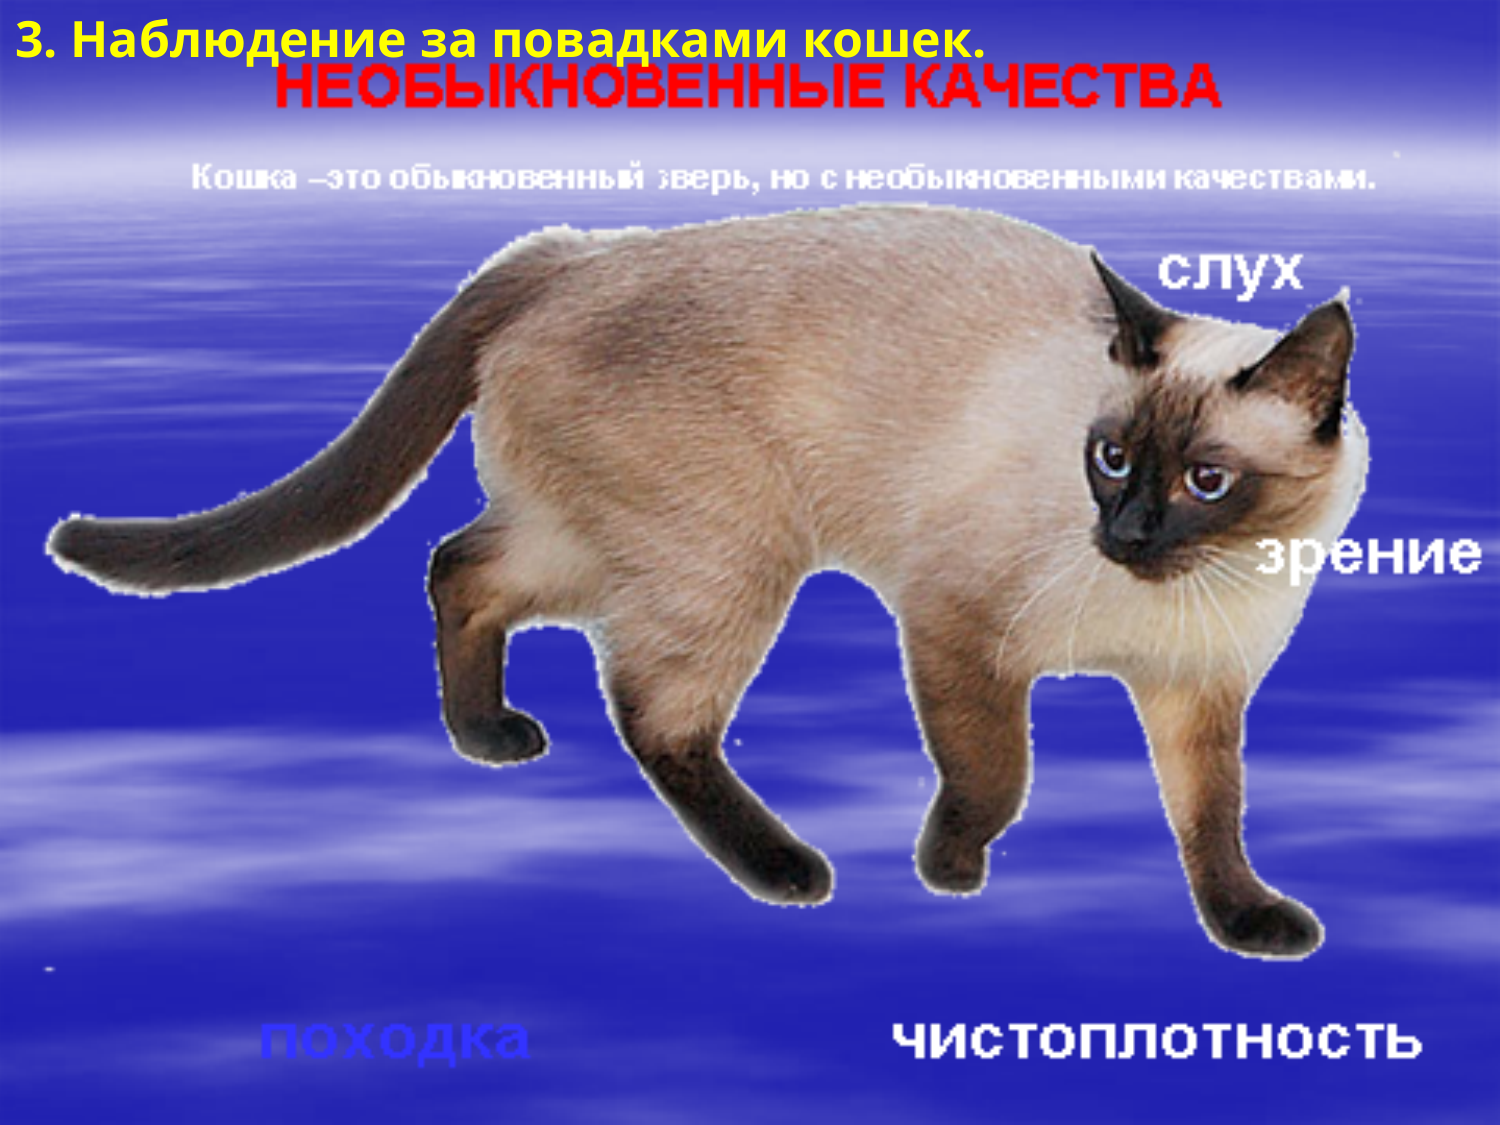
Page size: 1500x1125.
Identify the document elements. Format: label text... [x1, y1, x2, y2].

picture [0, 0, 1500, 1125]
text_box 3. Наблюдение за повадками кошек. [0, 0, 1300, 76]
